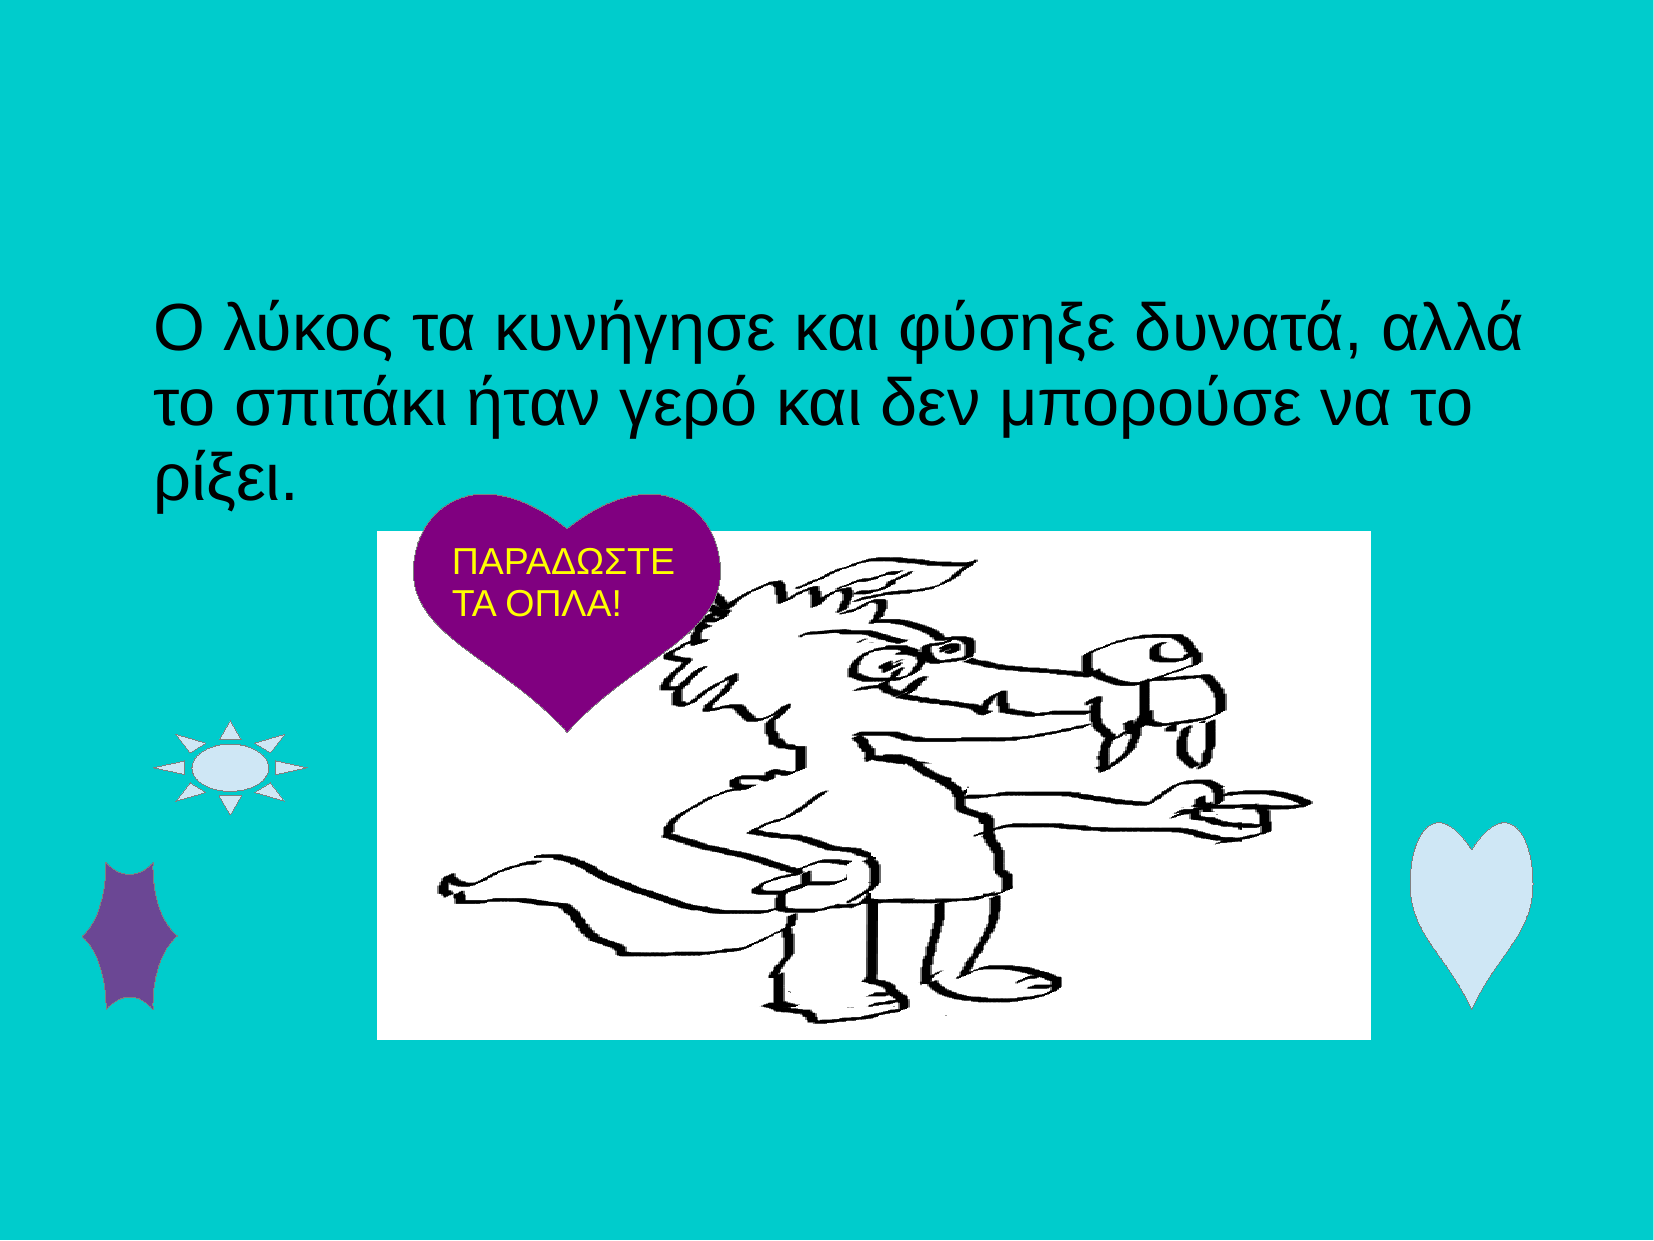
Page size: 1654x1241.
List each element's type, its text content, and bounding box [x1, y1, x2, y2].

text_box [254, 734, 285, 753]
text_box [175, 782, 206, 802]
text_box [153, 760, 185, 775]
text_box [175, 734, 206, 753]
list Ο λύκος τα κυνήγησε και φύσηξε δυνατά, αλλά το σπιτάκι ήταν γερό και δεν μπορούσε να το ρίξει. [82, 290, 1538, 1010]
text_box [1410, 822, 1534, 1010]
text_box [219, 720, 242, 740]
text_box [275, 760, 308, 775]
text_box [219, 795, 242, 815]
picture [377, 531, 1371, 1040]
text_box [191, 744, 269, 792]
text_box [254, 782, 285, 802]
text_box [82, 862, 178, 1010]
text_box ΠΑΡΑΔΩΣΤΕ ΤΑ ΟΠΛΑ! [413, 494, 721, 733]
